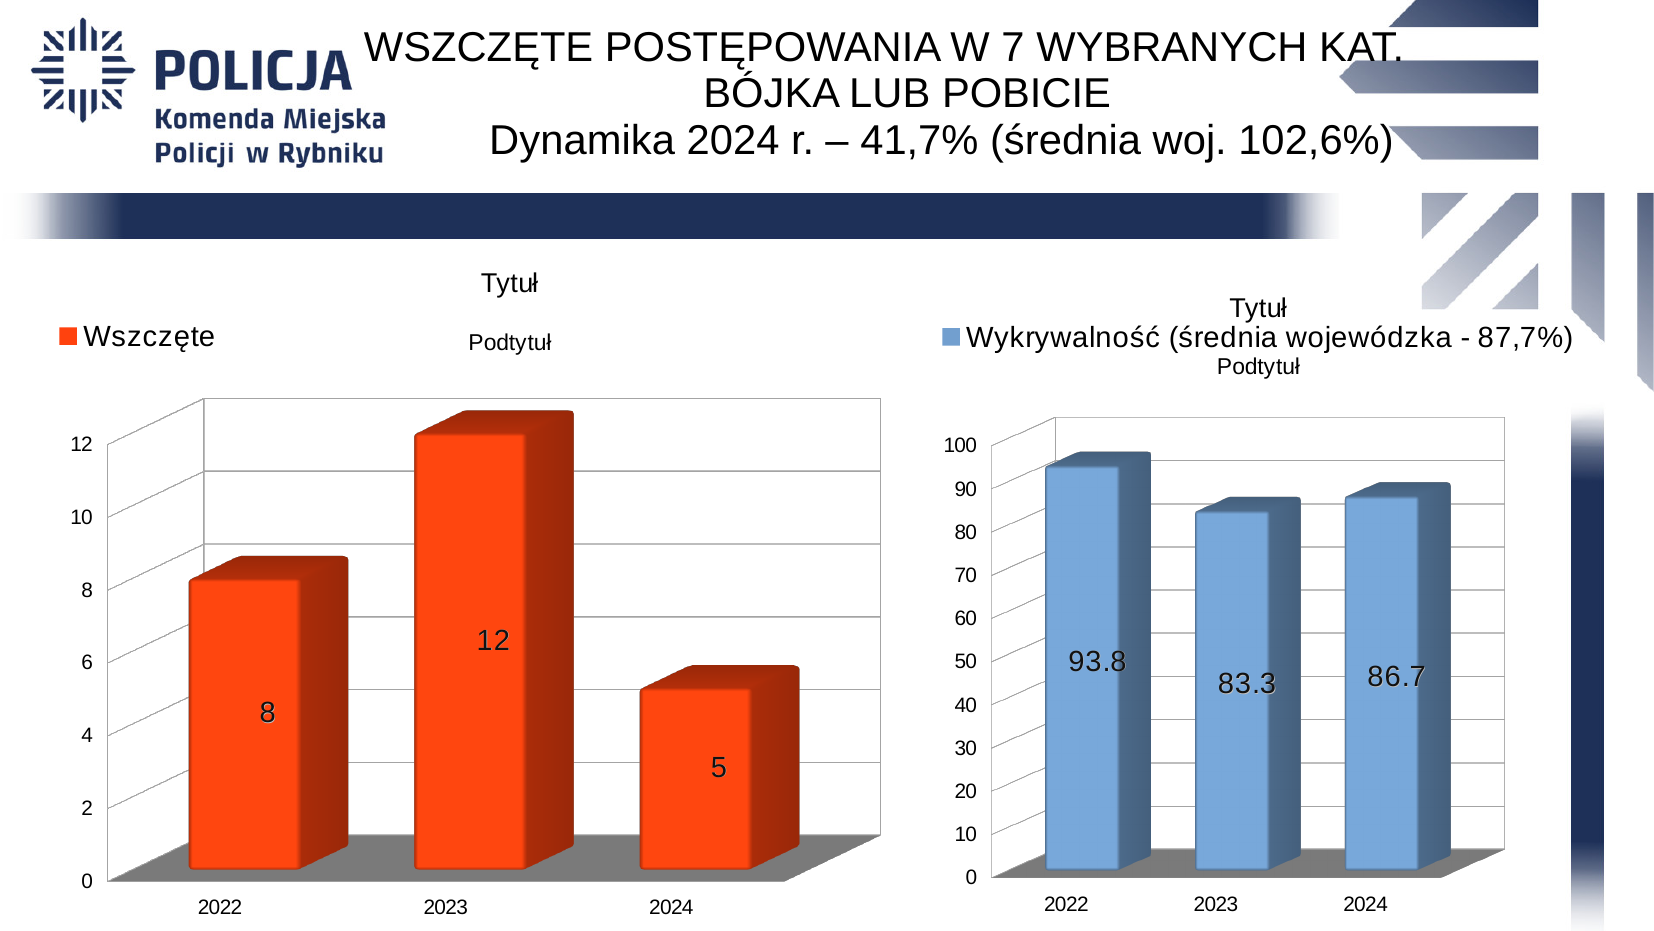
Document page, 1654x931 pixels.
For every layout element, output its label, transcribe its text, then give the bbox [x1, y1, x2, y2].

chart [0, 238, 1591, 931]
picture [0, 0, 1654, 931]
title WSZCZĘTE POSTĘPOWANIA W 7 WYBRANYCH KAT. BÓJKA LUB POBICIE Dynamika 2024 r. – 41,7% (średnia woj. 102,6%) [82, 23, 1571, 210]
